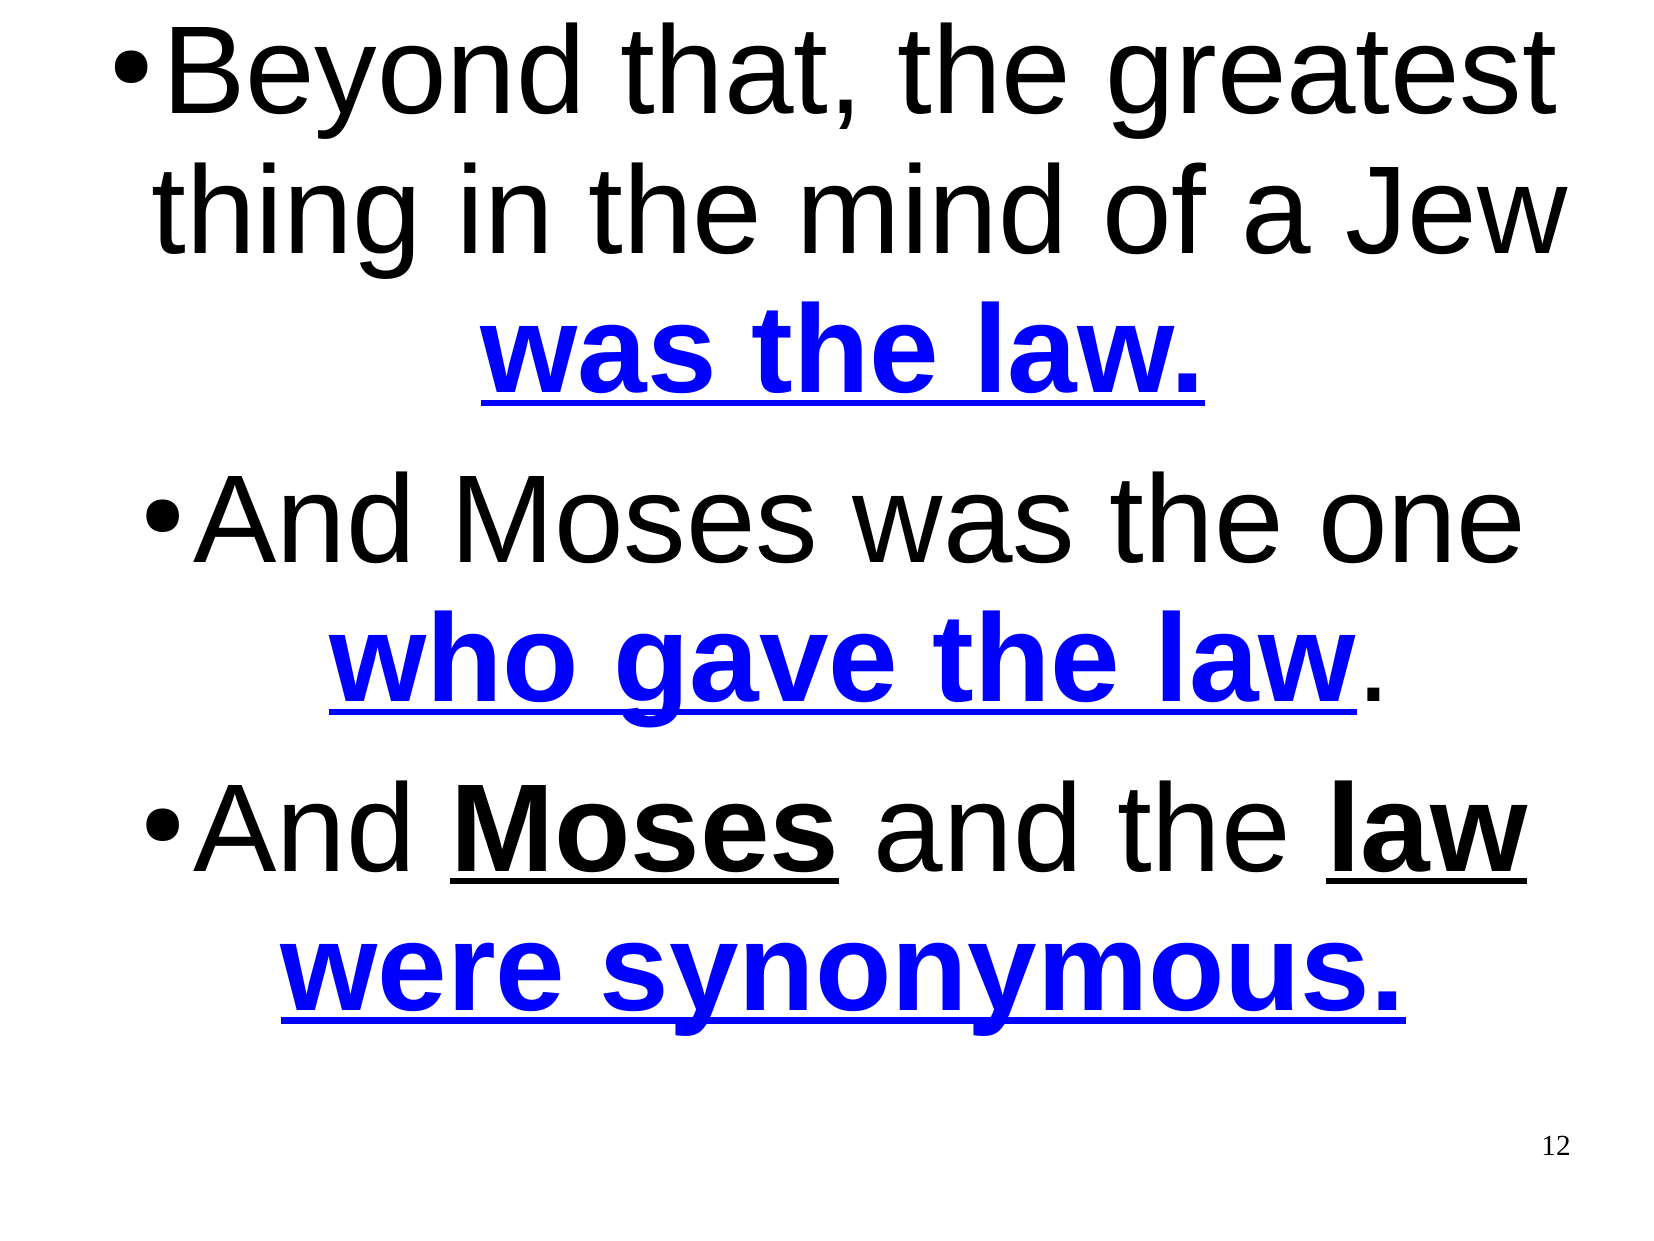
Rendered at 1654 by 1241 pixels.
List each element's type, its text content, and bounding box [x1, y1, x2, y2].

list Beyond that, the greatest thing in the mind of a Jew was the law. And Moses was the one who gave the law. And Moses and the law were synonymous. [0, 0, 1651, 1238]
